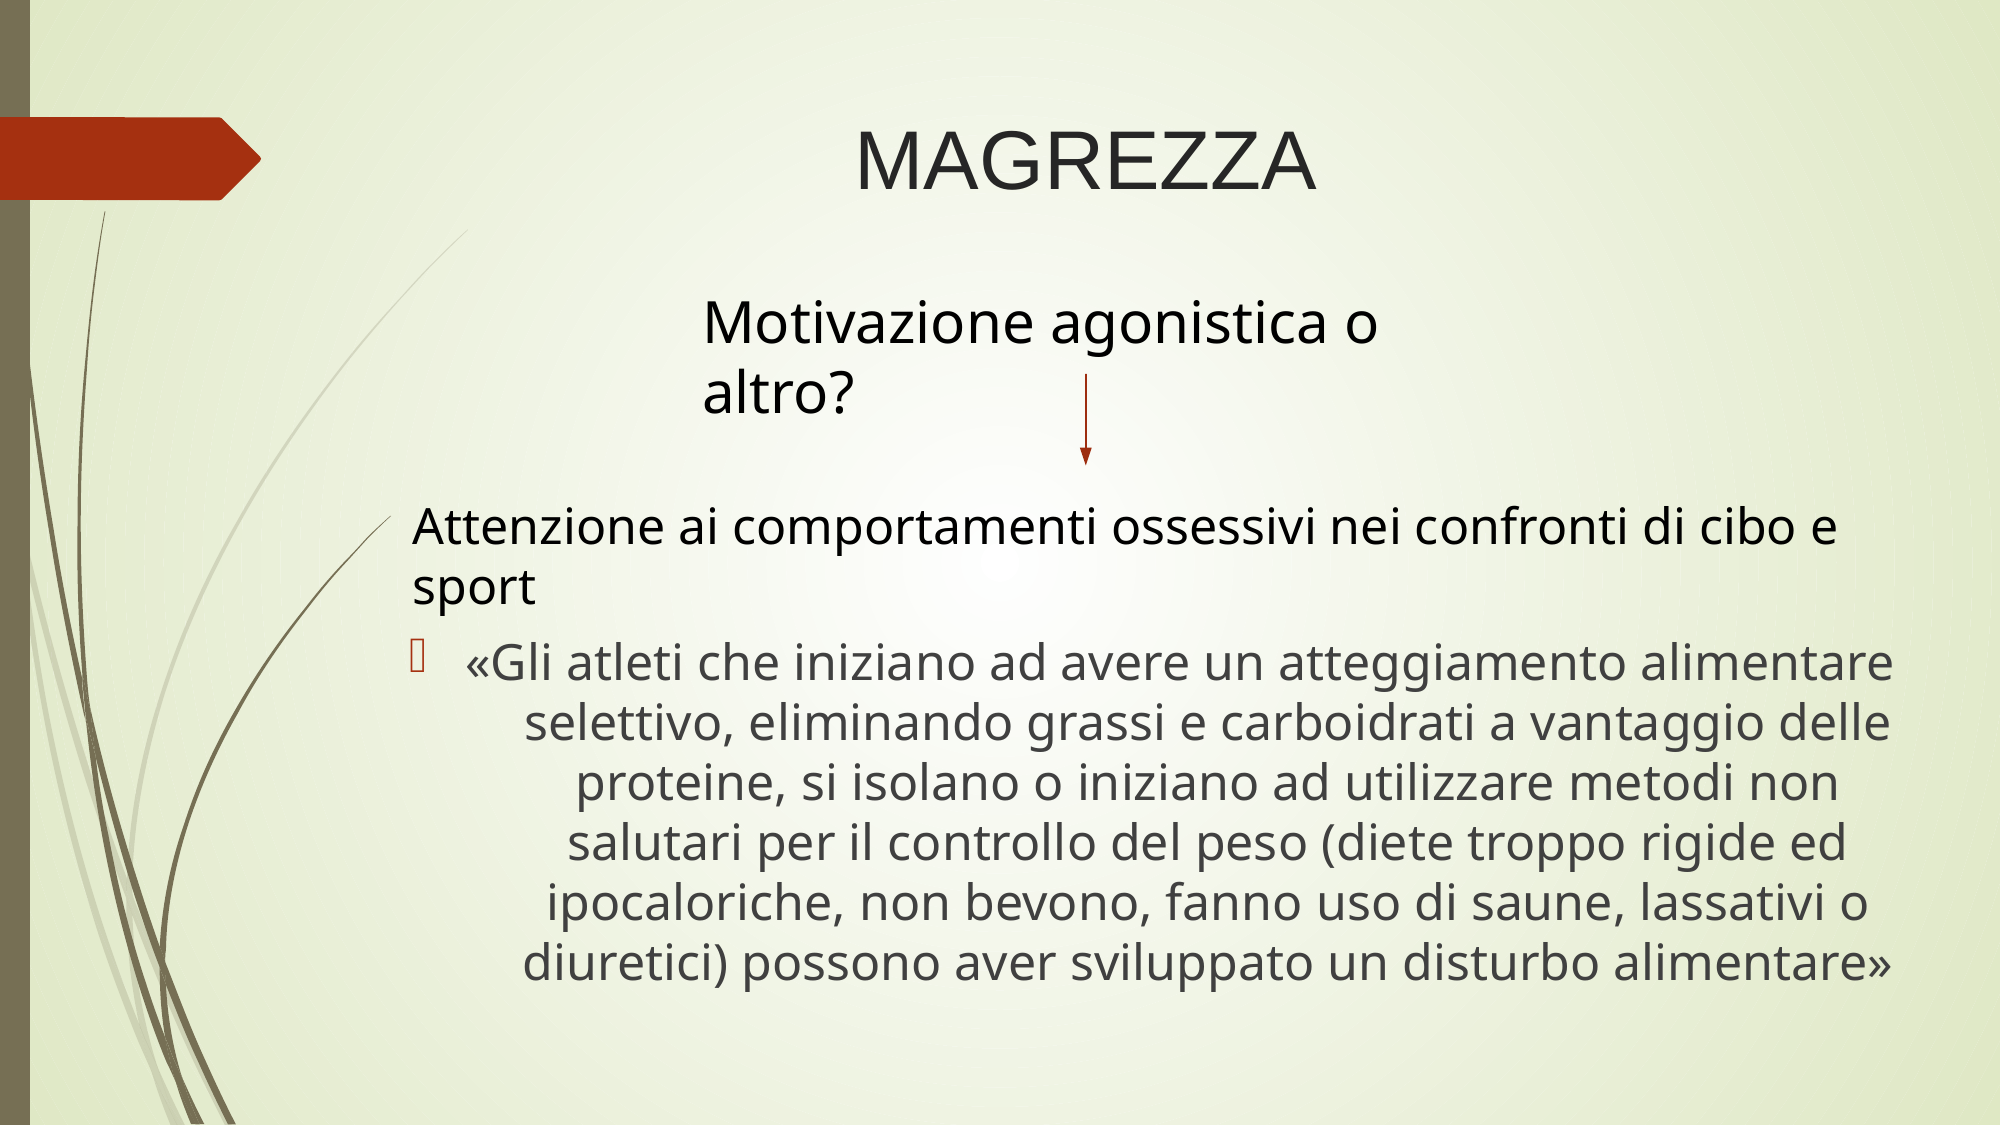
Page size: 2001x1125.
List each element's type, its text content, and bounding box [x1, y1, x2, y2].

text_box Motivazione agonistica o altro? [687, 277, 1549, 364]
text_box Attenzione ai comportamenti ossessivi nei confronti di cibo e sport [397, 486, 1911, 563]
title MAGREZZA [354, 99, 1817, 260]
list «Gli atleti che iniziano ad avere un atteggiamento alimentare selettivo, eliminando grassi e carboidrati a vantaggio delle proteine, si isolano o iniziano ad utilizzare metodi non salutari per il controllo del peso (diete troppo rigide ed ipocaloriche, non bevono, fanno uso di saune, lassativi o diuretici) possono aver sviluppato un disturbo alimentare» [354, 623, 1950, 1098]
